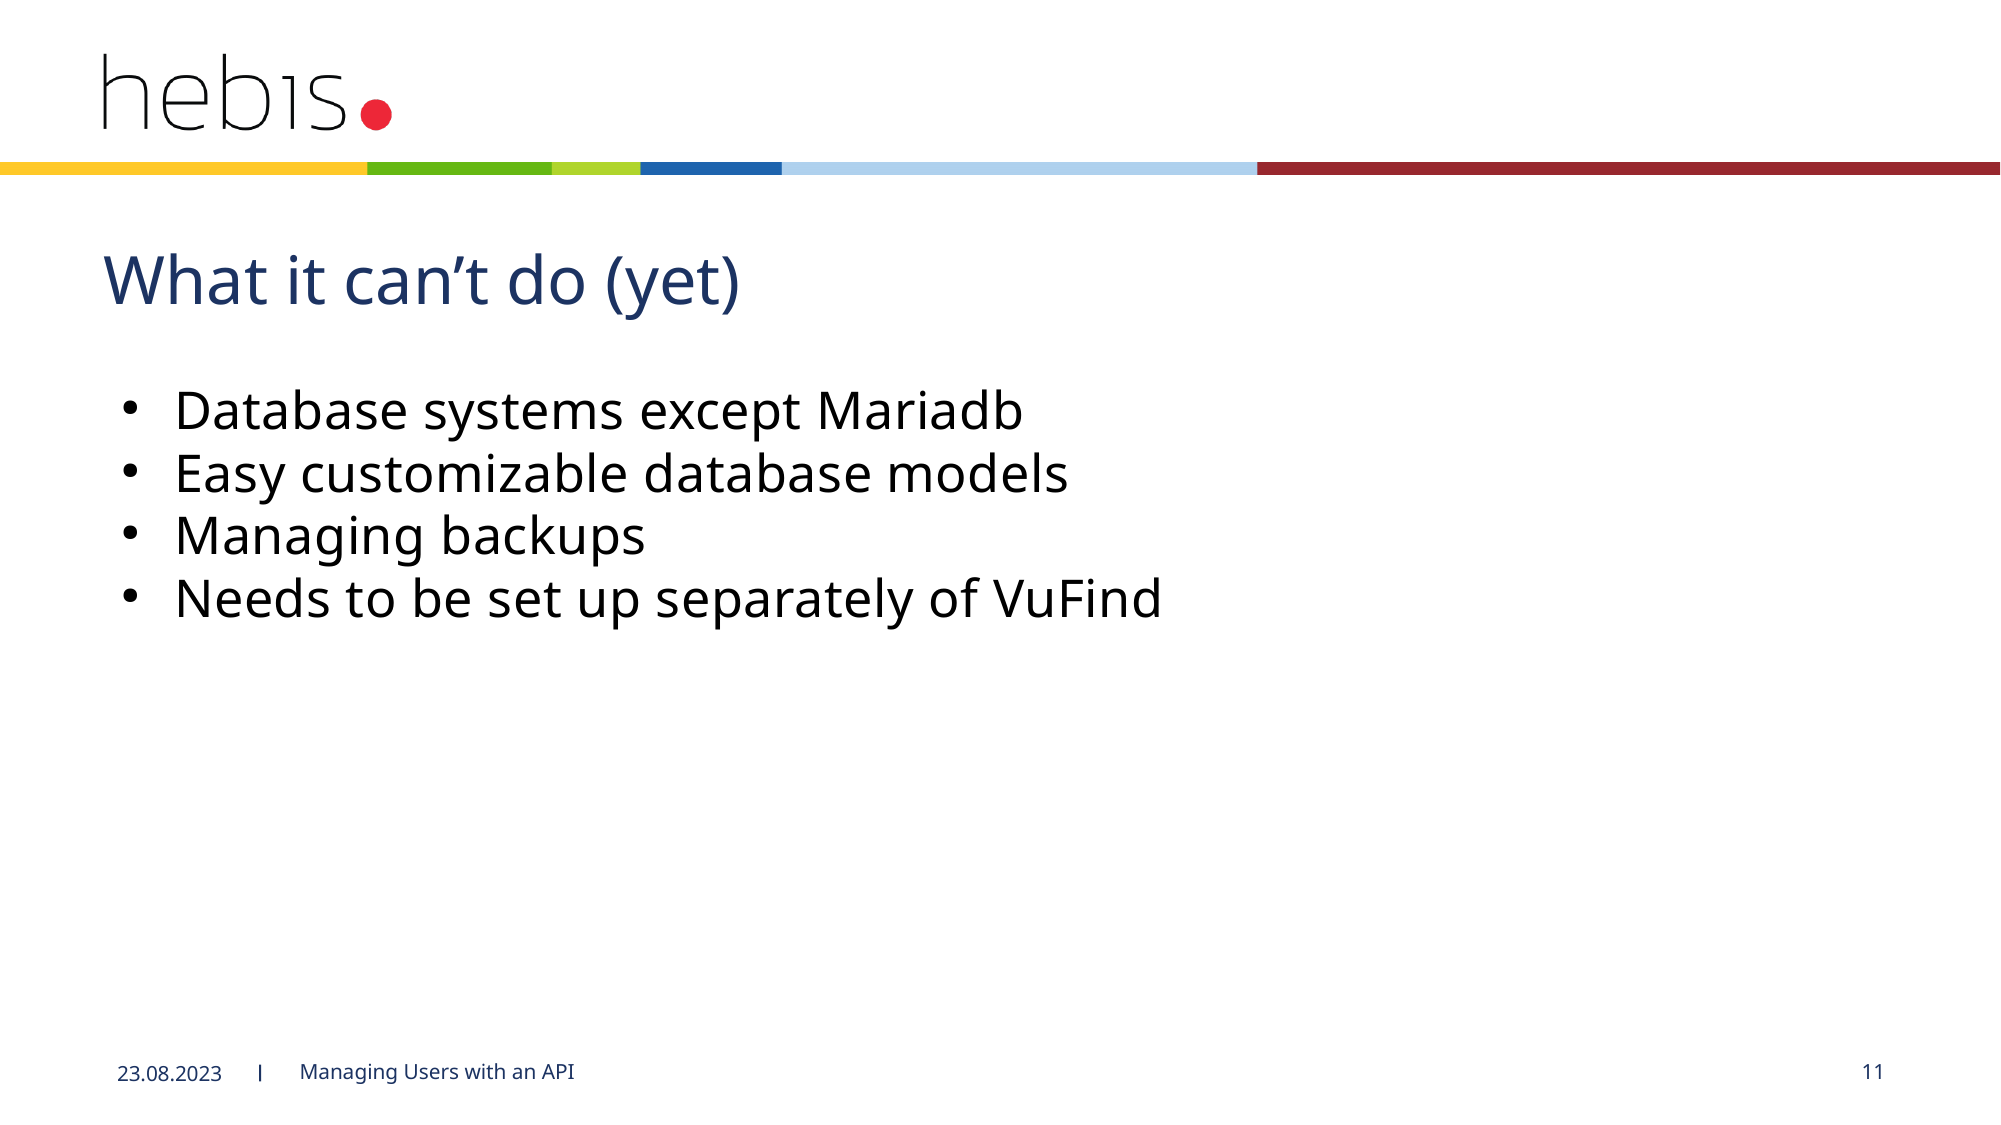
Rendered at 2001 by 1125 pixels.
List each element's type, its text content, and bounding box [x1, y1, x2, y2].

picture [0, 0, 2001, 248]
slide_number 23.08.2023 [102, 1042, 271, 1103]
list What it can’t do (yet) [97, 242, 1581, 313]
list Database systems except Mariadb Easy customizable database models Managing backups Needs to be set up separately of VuFind [97, 371, 1586, 991]
